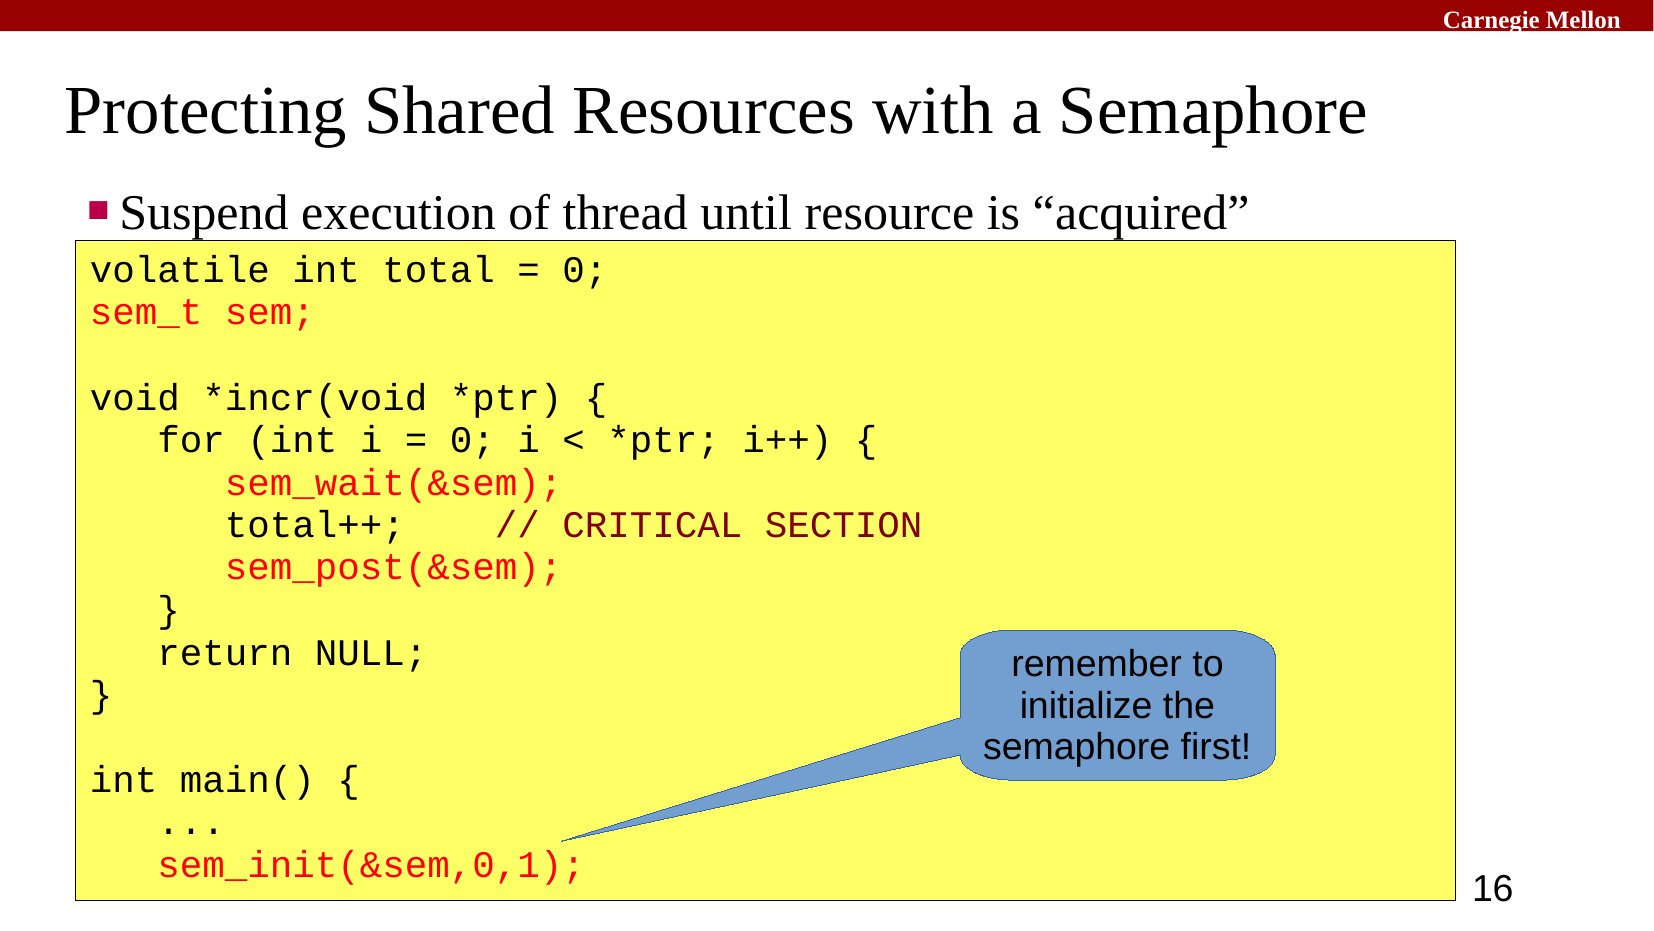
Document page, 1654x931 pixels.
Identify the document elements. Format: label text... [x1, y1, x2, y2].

list Suspend execution of thread until resource is “acquired” [71, 184, 1576, 271]
text_box volatile int total = 0; sem_t sem; void *incr(void *ptr) { for (int i = 0; i < *ptr; i++) { sem_wait(&sem); total++; // CRITICAL SECTION sem_post(&sem); } return NULL; } int main() { ... sem_init(&sem,0,1); [75, 240, 1456, 901]
text_box remember to initialize the semaphore first! [561, 630, 1276, 842]
title Protecting Shared Resources with a Semaphore [64, 58, 1576, 163]
